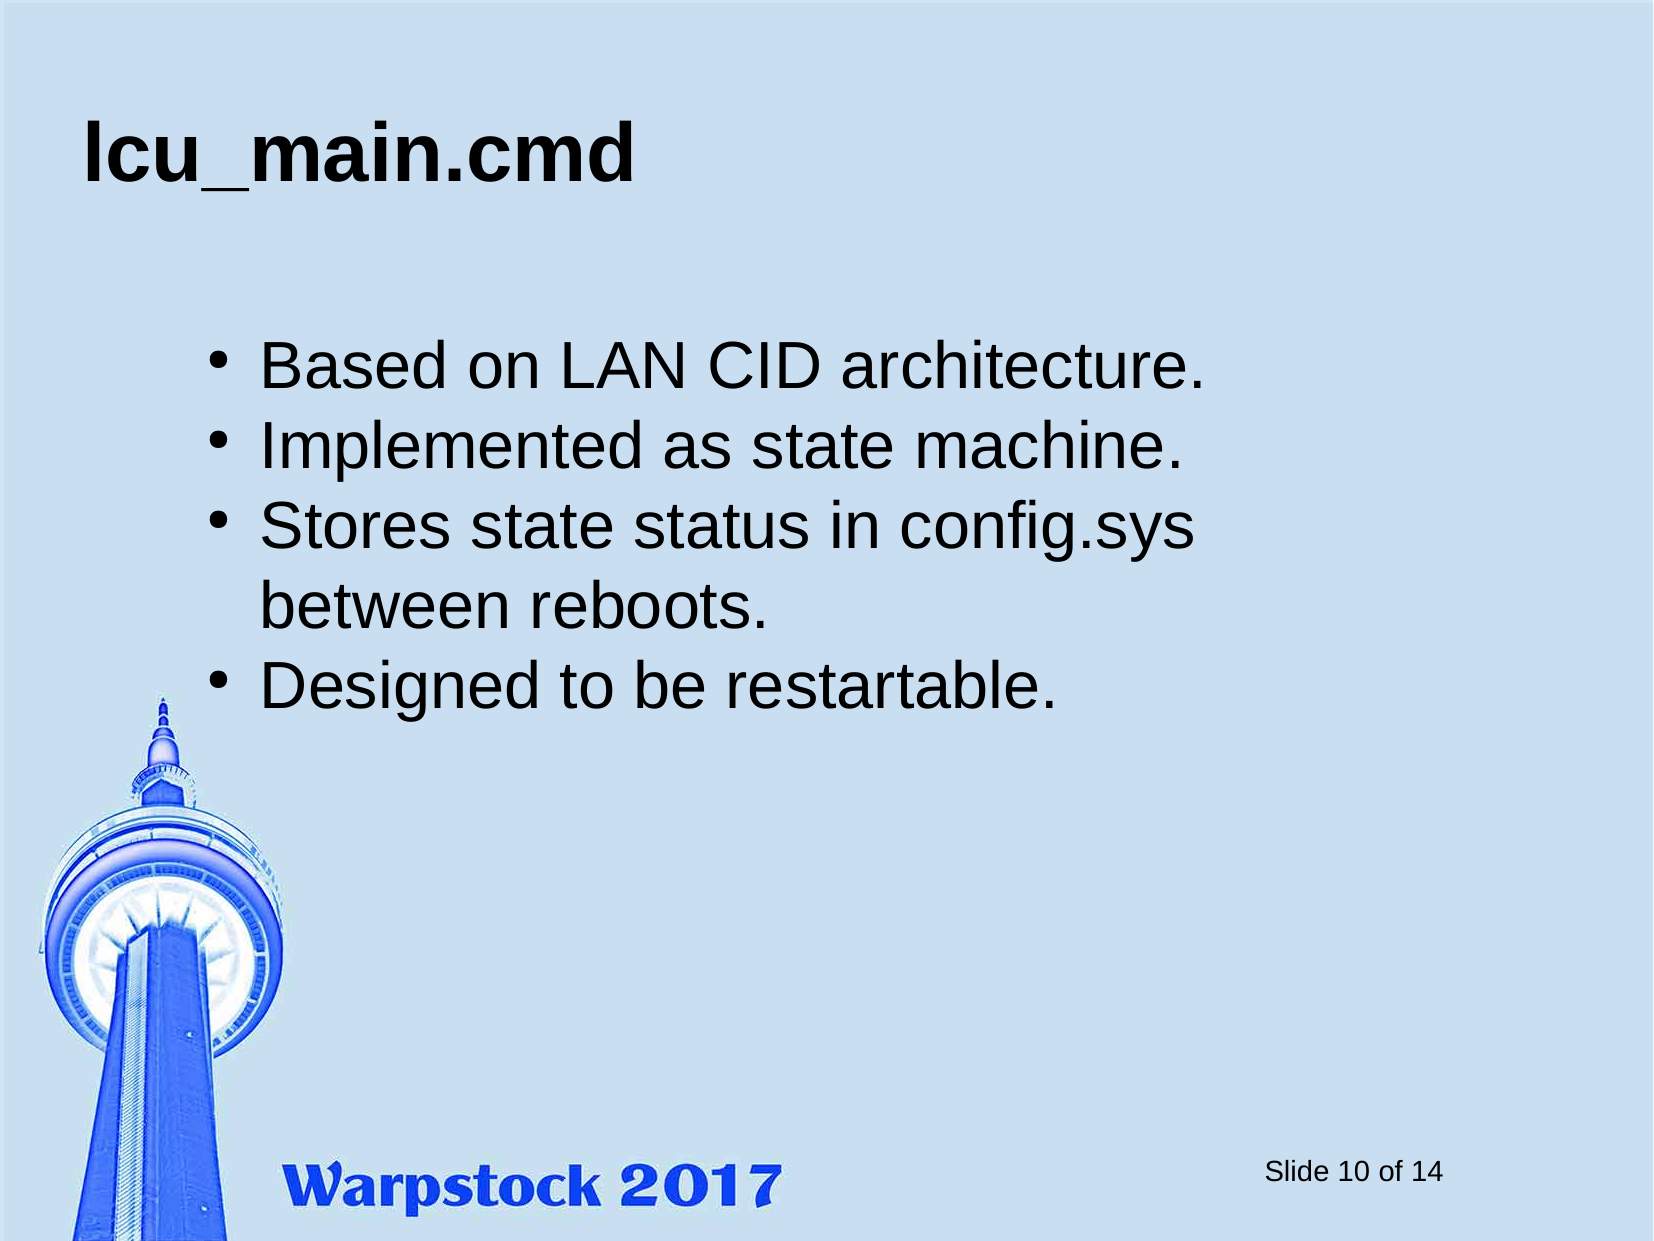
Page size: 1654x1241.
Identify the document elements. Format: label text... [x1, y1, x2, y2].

picture [4, 3, 1654, 1241]
text_box Based on LAN CID architecture. Implemented as state machine. Stores state status in config.sys between reboots. Designed to be restartable. [173, 314, 1414, 924]
title lcu_main.cmd [82, 49, 1571, 257]
